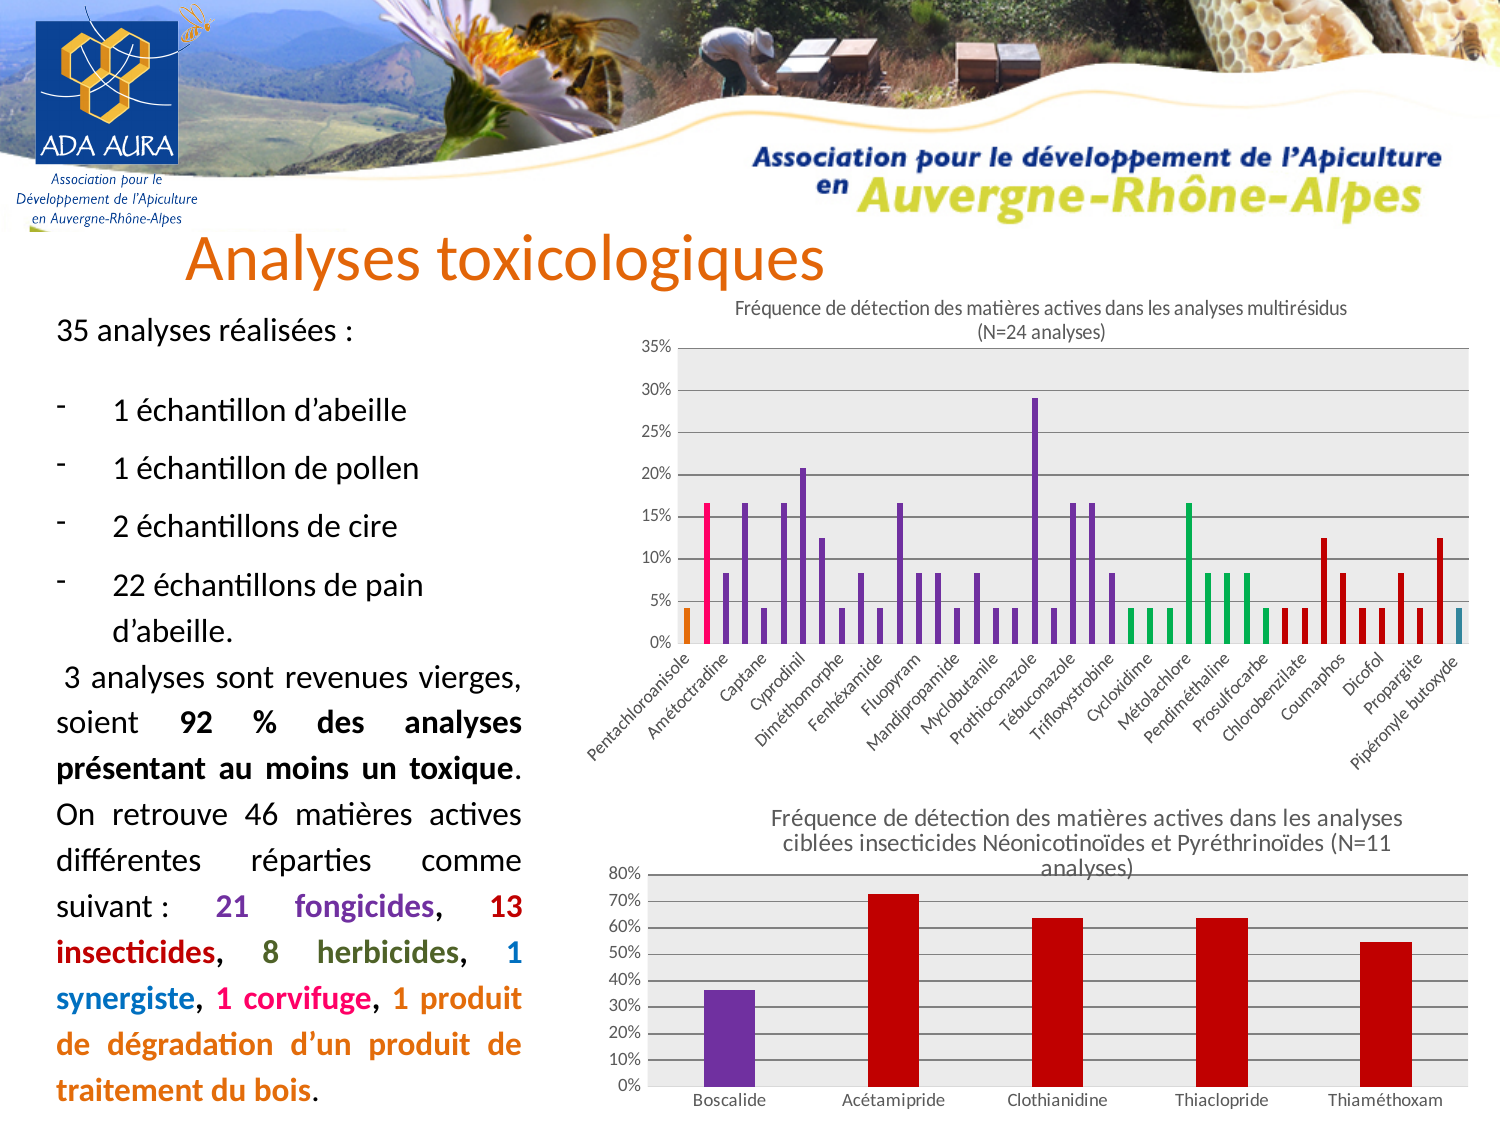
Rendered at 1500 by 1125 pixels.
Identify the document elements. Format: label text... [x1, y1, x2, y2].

text_box Analyses toxicologiques [171, 206, 1046, 302]
picture [0, 0, 1500, 232]
text_box 35 analyses réalisées : 1 échantillon d’abeille 1 échantillon de pollen 2 échantillons de cire 22 échantillons de pain d’abeille. 3 analyses sont revenues vierges, soient 92 % des analyses présentant au moins un toxique. On retrouve 46 matières actives différentes réparties comme suivant : 21 fongicides, 13 insecticides, 8 herbicides, 1 synergiste, 1 corvifuge, 1 produit de dégradation d’un produit de traitement du bois. [41, 295, 538, 1116]
chart [584, 278, 1483, 1125]
